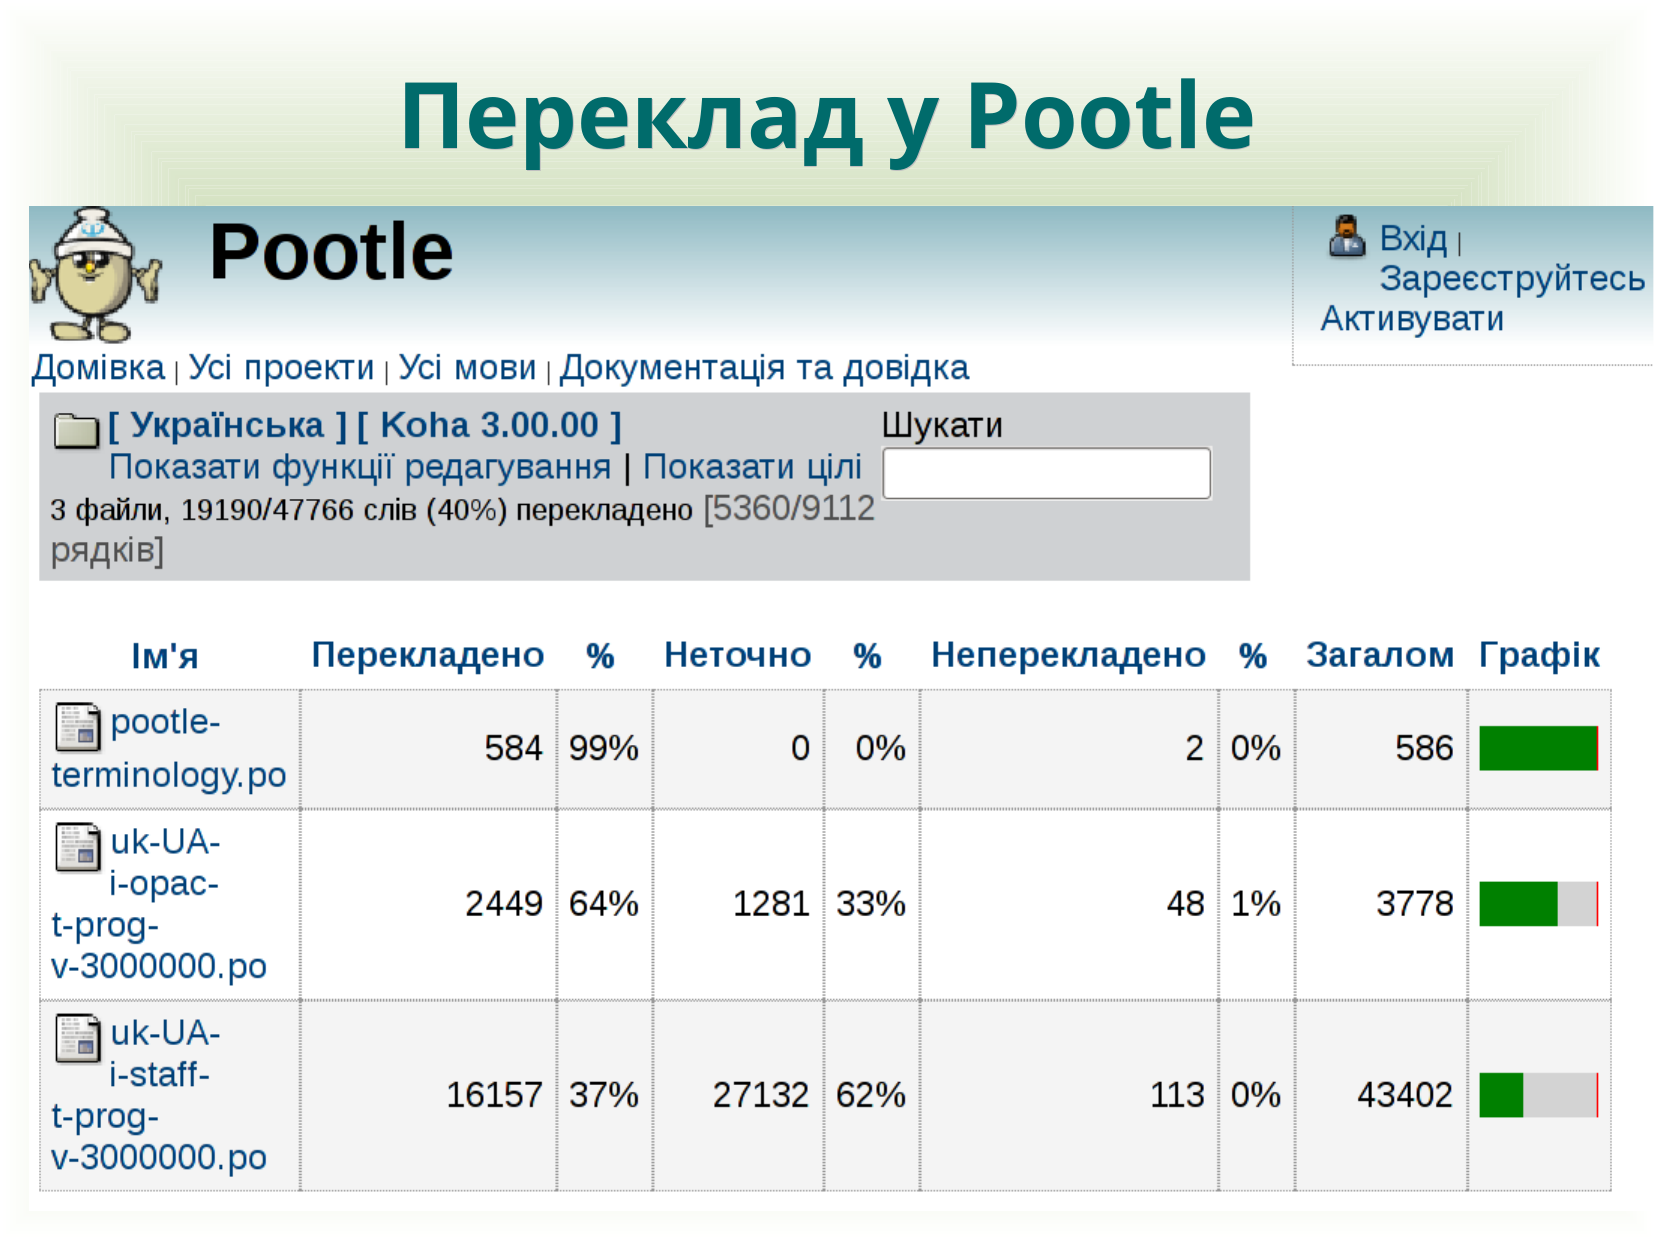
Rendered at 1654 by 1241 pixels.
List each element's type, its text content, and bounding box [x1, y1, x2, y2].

title Переклад у Pootle [121, 8, 1534, 206]
picture [29, 206, 1654, 1211]
